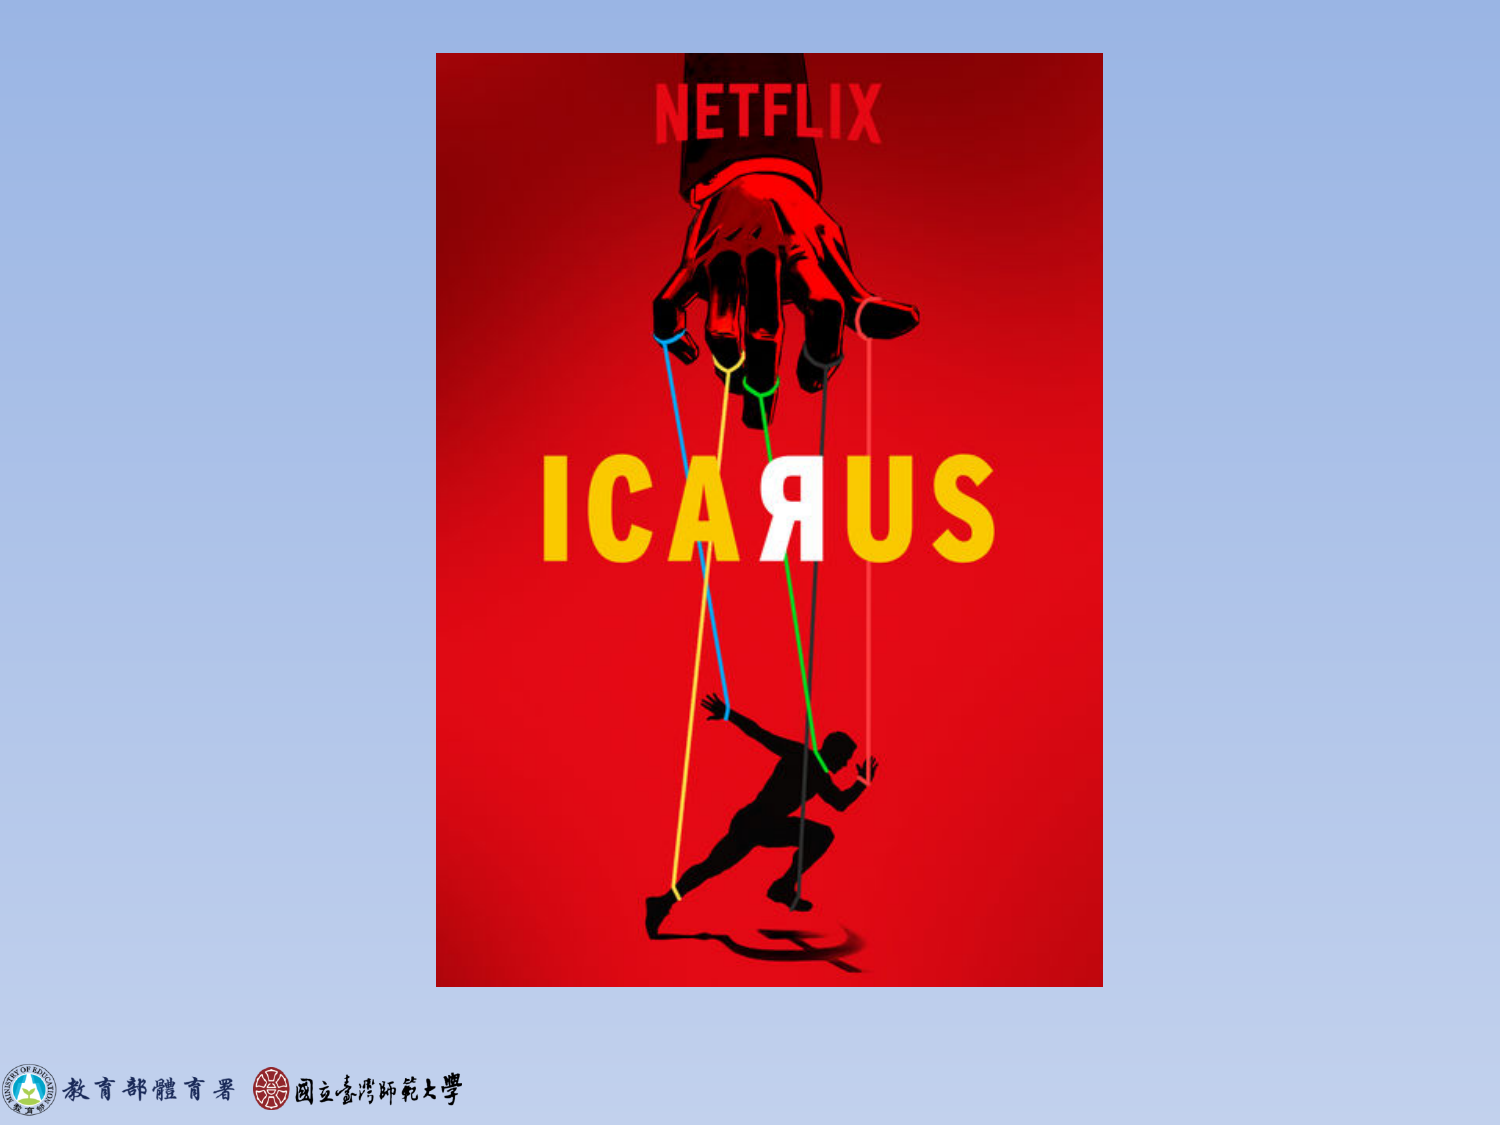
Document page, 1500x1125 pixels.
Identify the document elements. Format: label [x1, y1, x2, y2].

picture [436, 53, 1103, 987]
